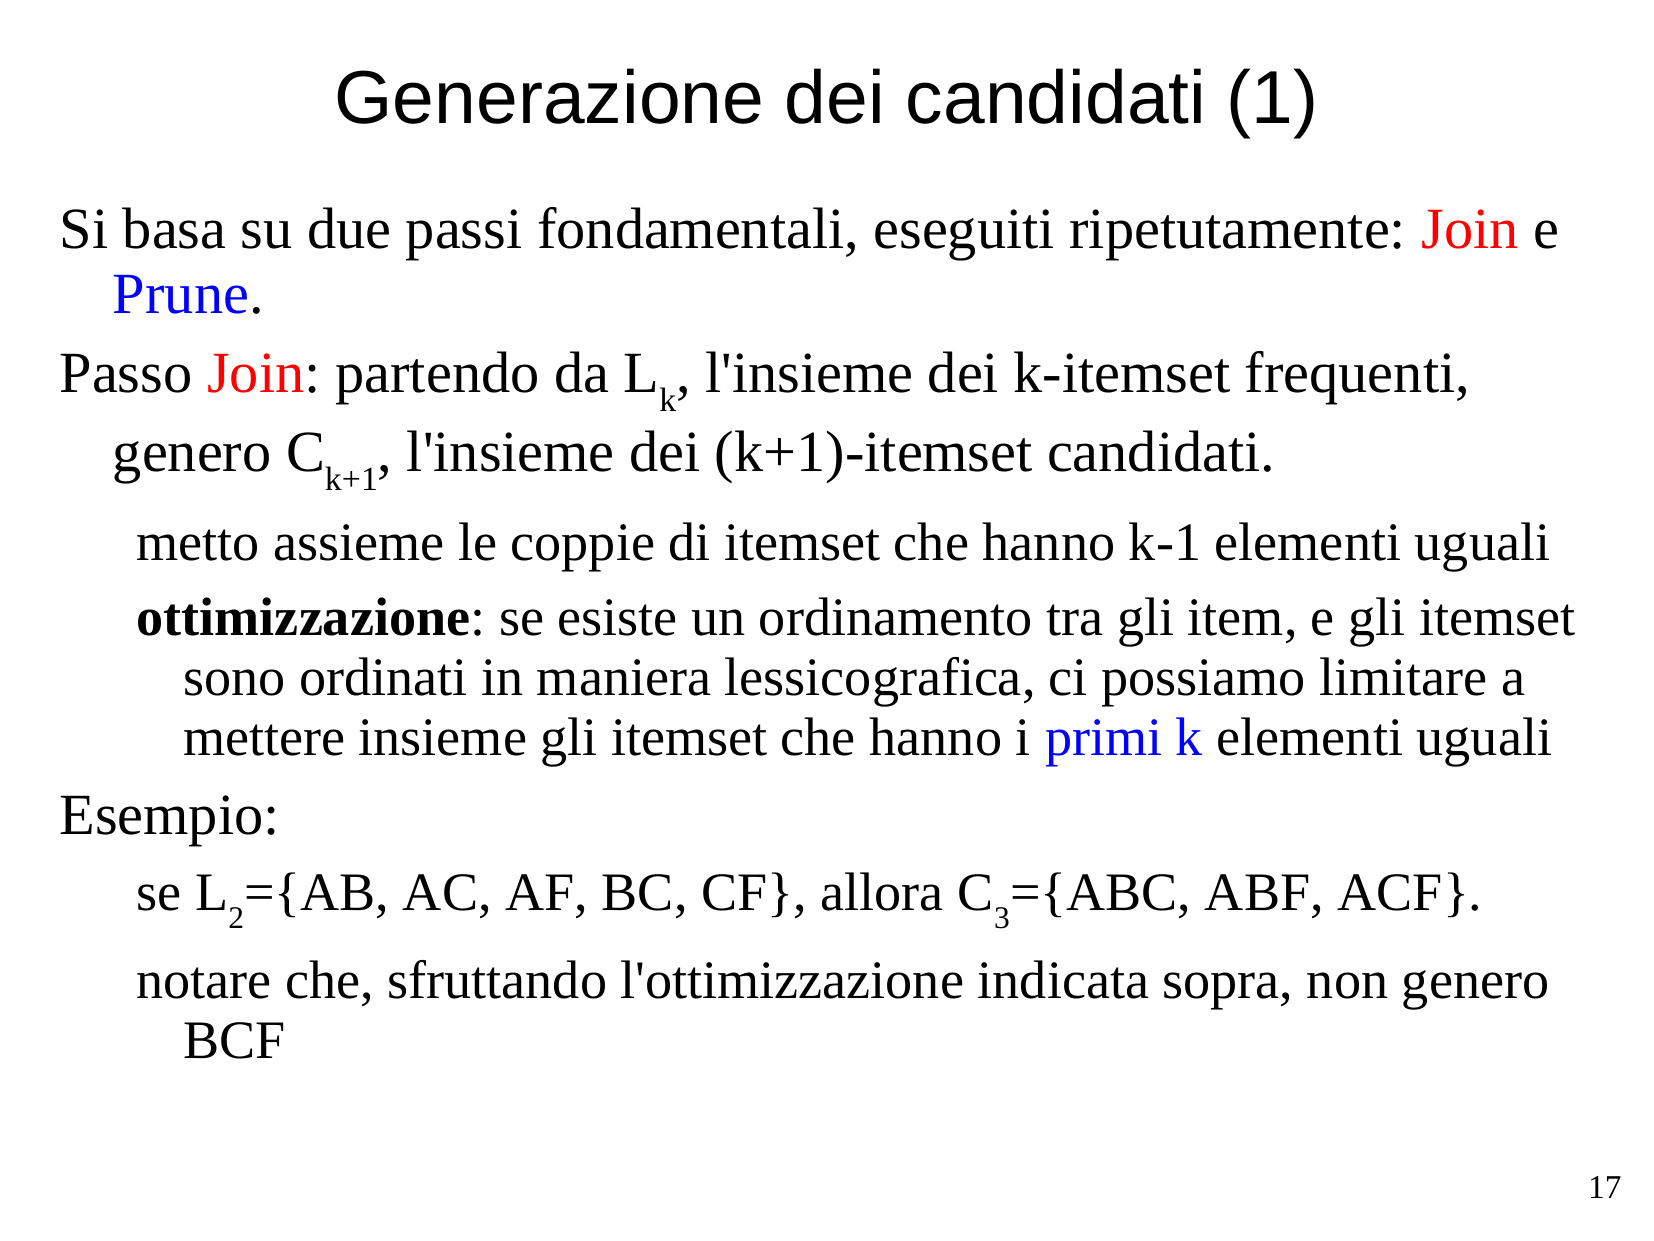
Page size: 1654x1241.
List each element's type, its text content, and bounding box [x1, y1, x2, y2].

list Si basa su due passi fondamentali, eseguiti ripetutamente: Join e Prune. Passo Join: partendo da Lk, l'insieme dei k-itemset frequenti, genero Ck+1, l'insieme dei (k+1)-itemset candidati. metto assieme le coppie di itemset che hanno k-1 elementi uguali ottimizzazione: se esiste un ordinamento tra gli item, e gli itemset sono ordinati in maniera lessicografica, ci possiamo limitare a mettere insieme gli itemset che hanno i primi k elementi uguali Esempio: se L2={AB, AC, AF, BC, CF}, allora C3={ABC, ABF, ACF}. notare che, sfruttando l'ottimizzazione indicata sopra, non genero BCF [42, 196, 1612, 1187]
title Generazione dei candidati (1) [37, 30, 1617, 166]
